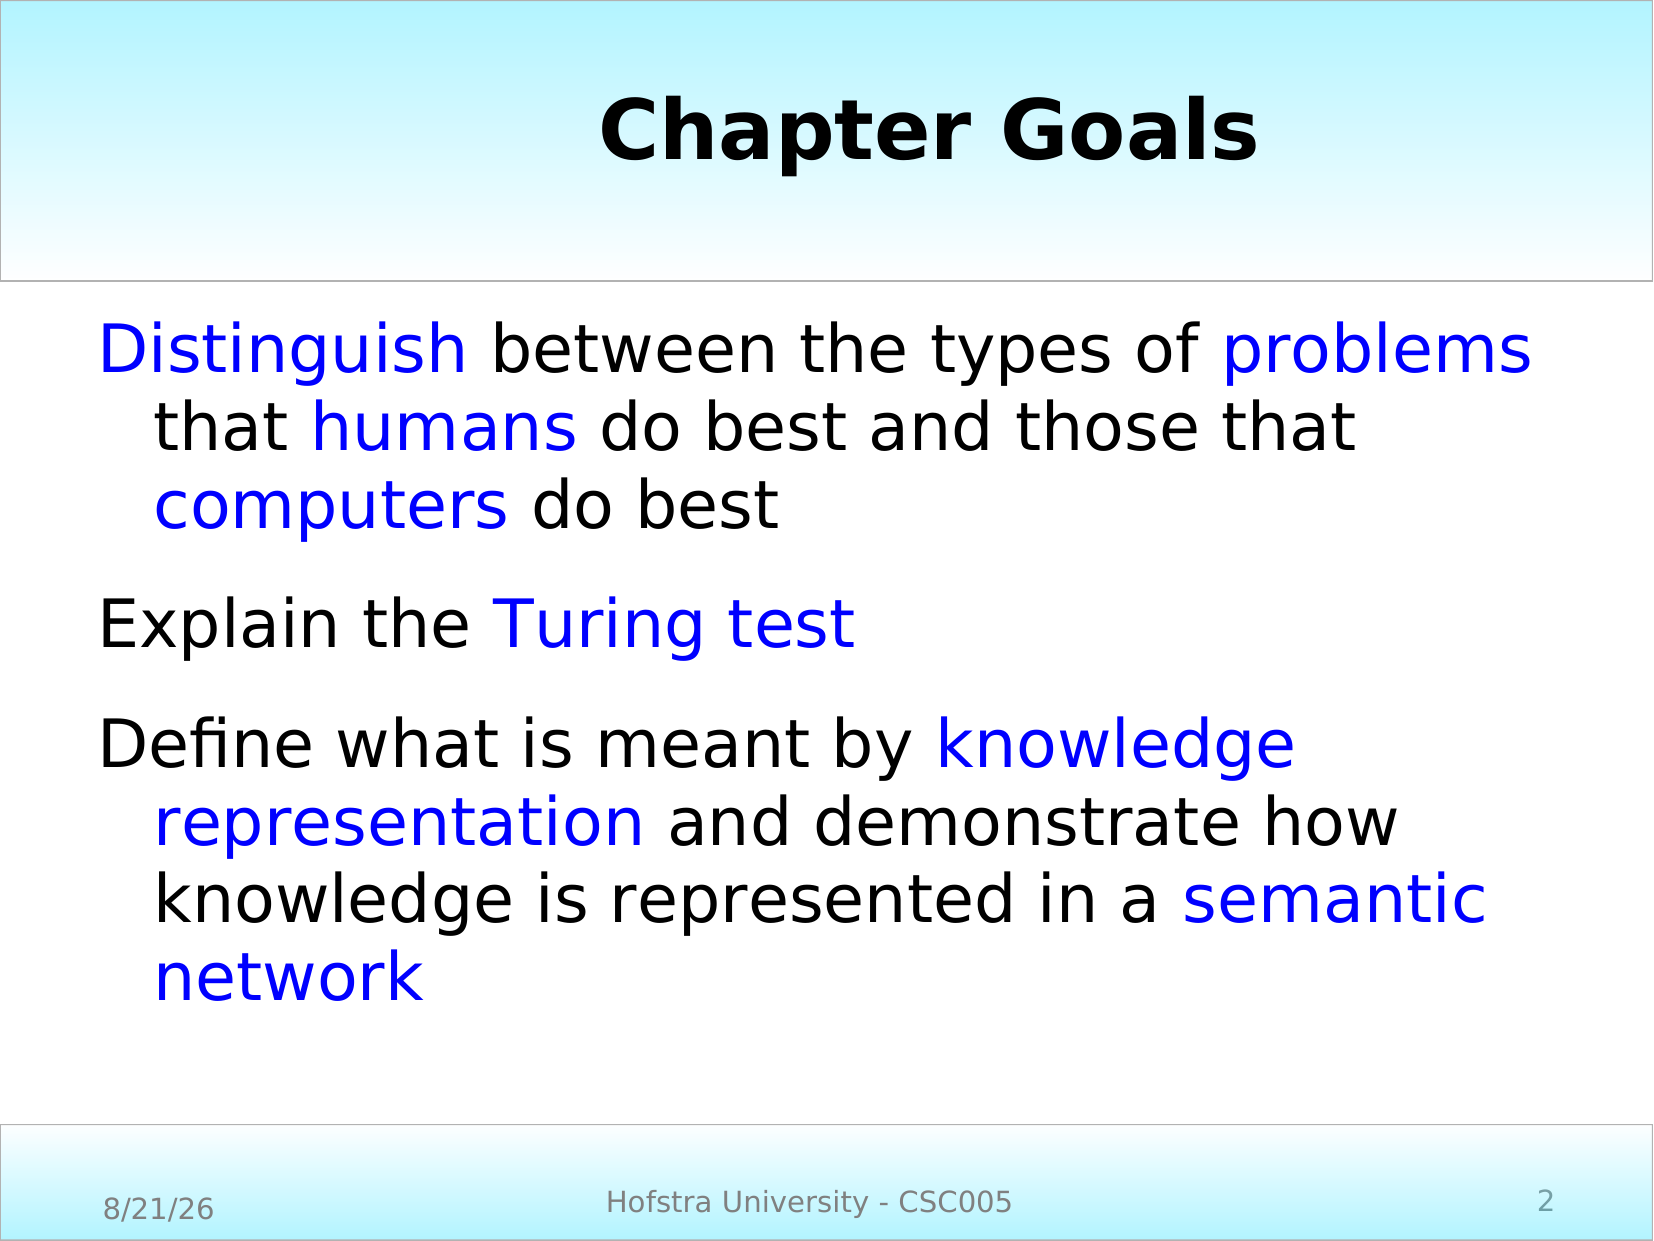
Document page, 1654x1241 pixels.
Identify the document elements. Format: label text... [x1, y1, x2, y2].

list Distinguish between the types of problems that humans do best and those that computers do best Explain the Turing test Define what is meant by knowledge representation and demonstrate how knowledge is represented in a semantic network [82, 303, 1571, 1131]
title Chapter Goals [247, 27, 1612, 235]
